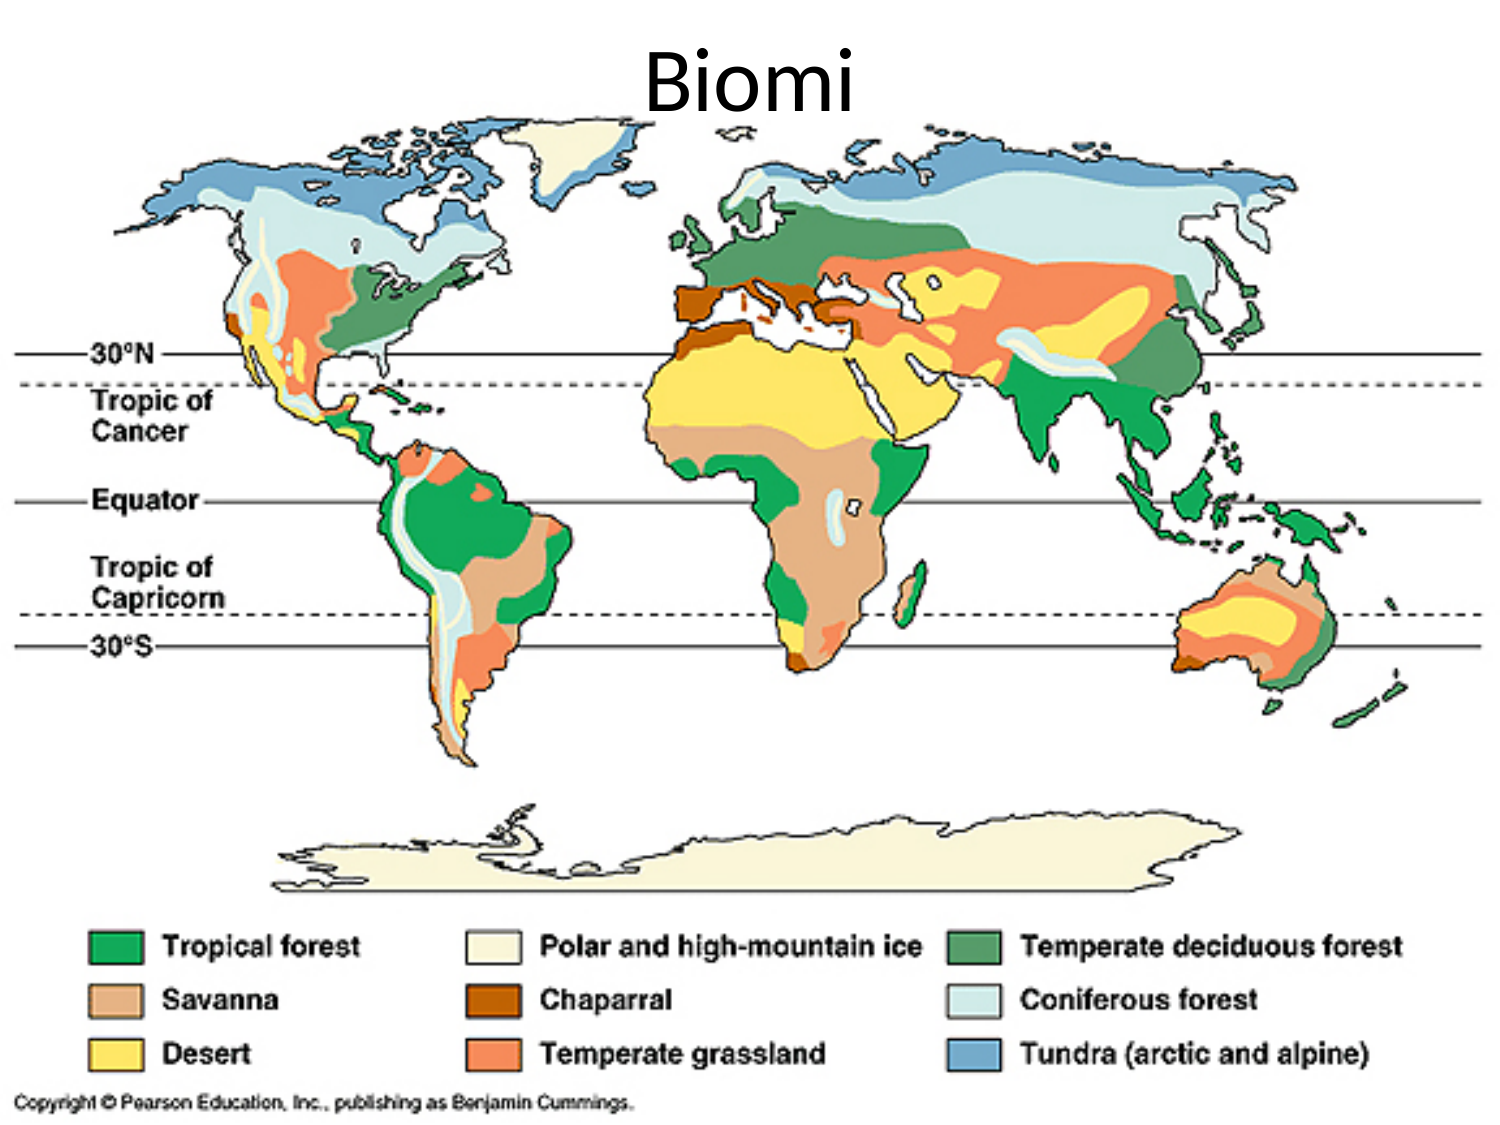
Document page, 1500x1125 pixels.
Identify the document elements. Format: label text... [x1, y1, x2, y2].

picture [0, 101, 1500, 1125]
title Biomi [75, 0, 1425, 149]
